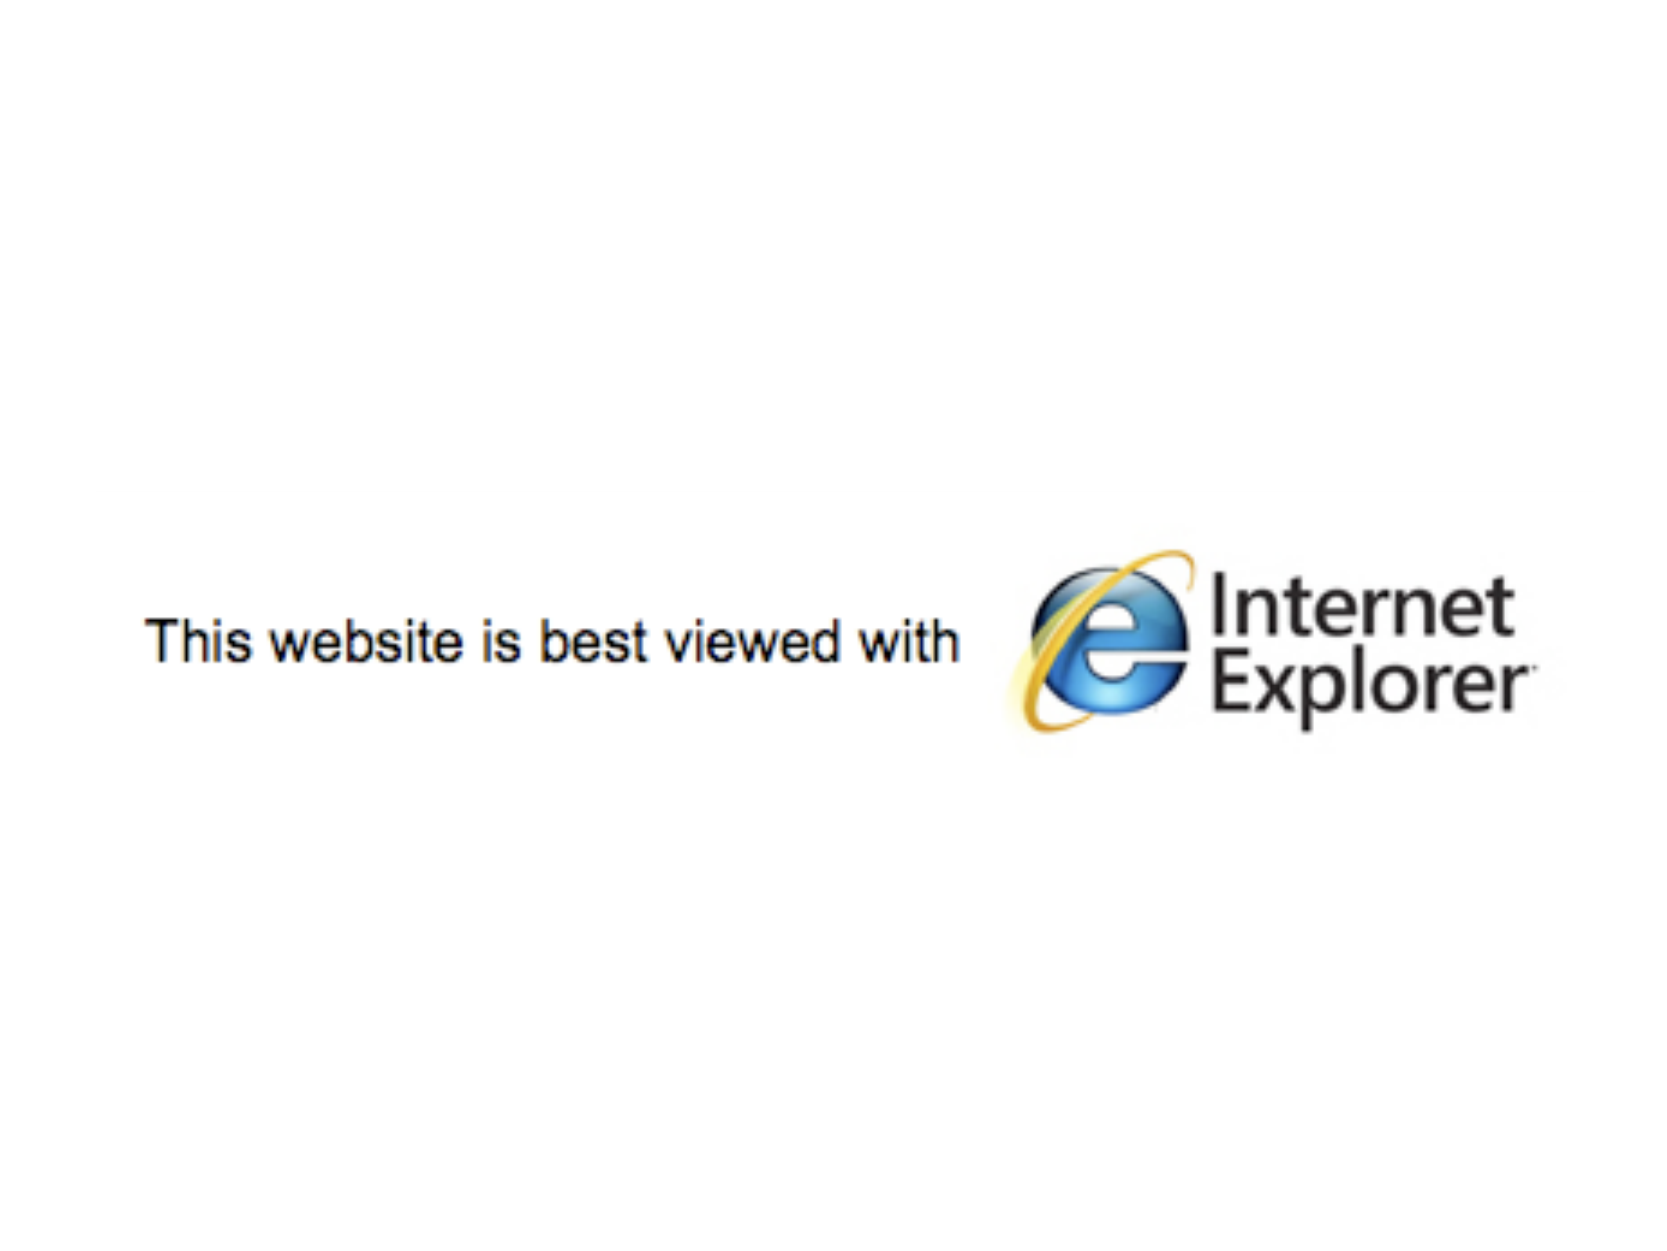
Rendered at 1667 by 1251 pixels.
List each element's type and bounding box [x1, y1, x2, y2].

picture [96, 490, 1595, 768]
